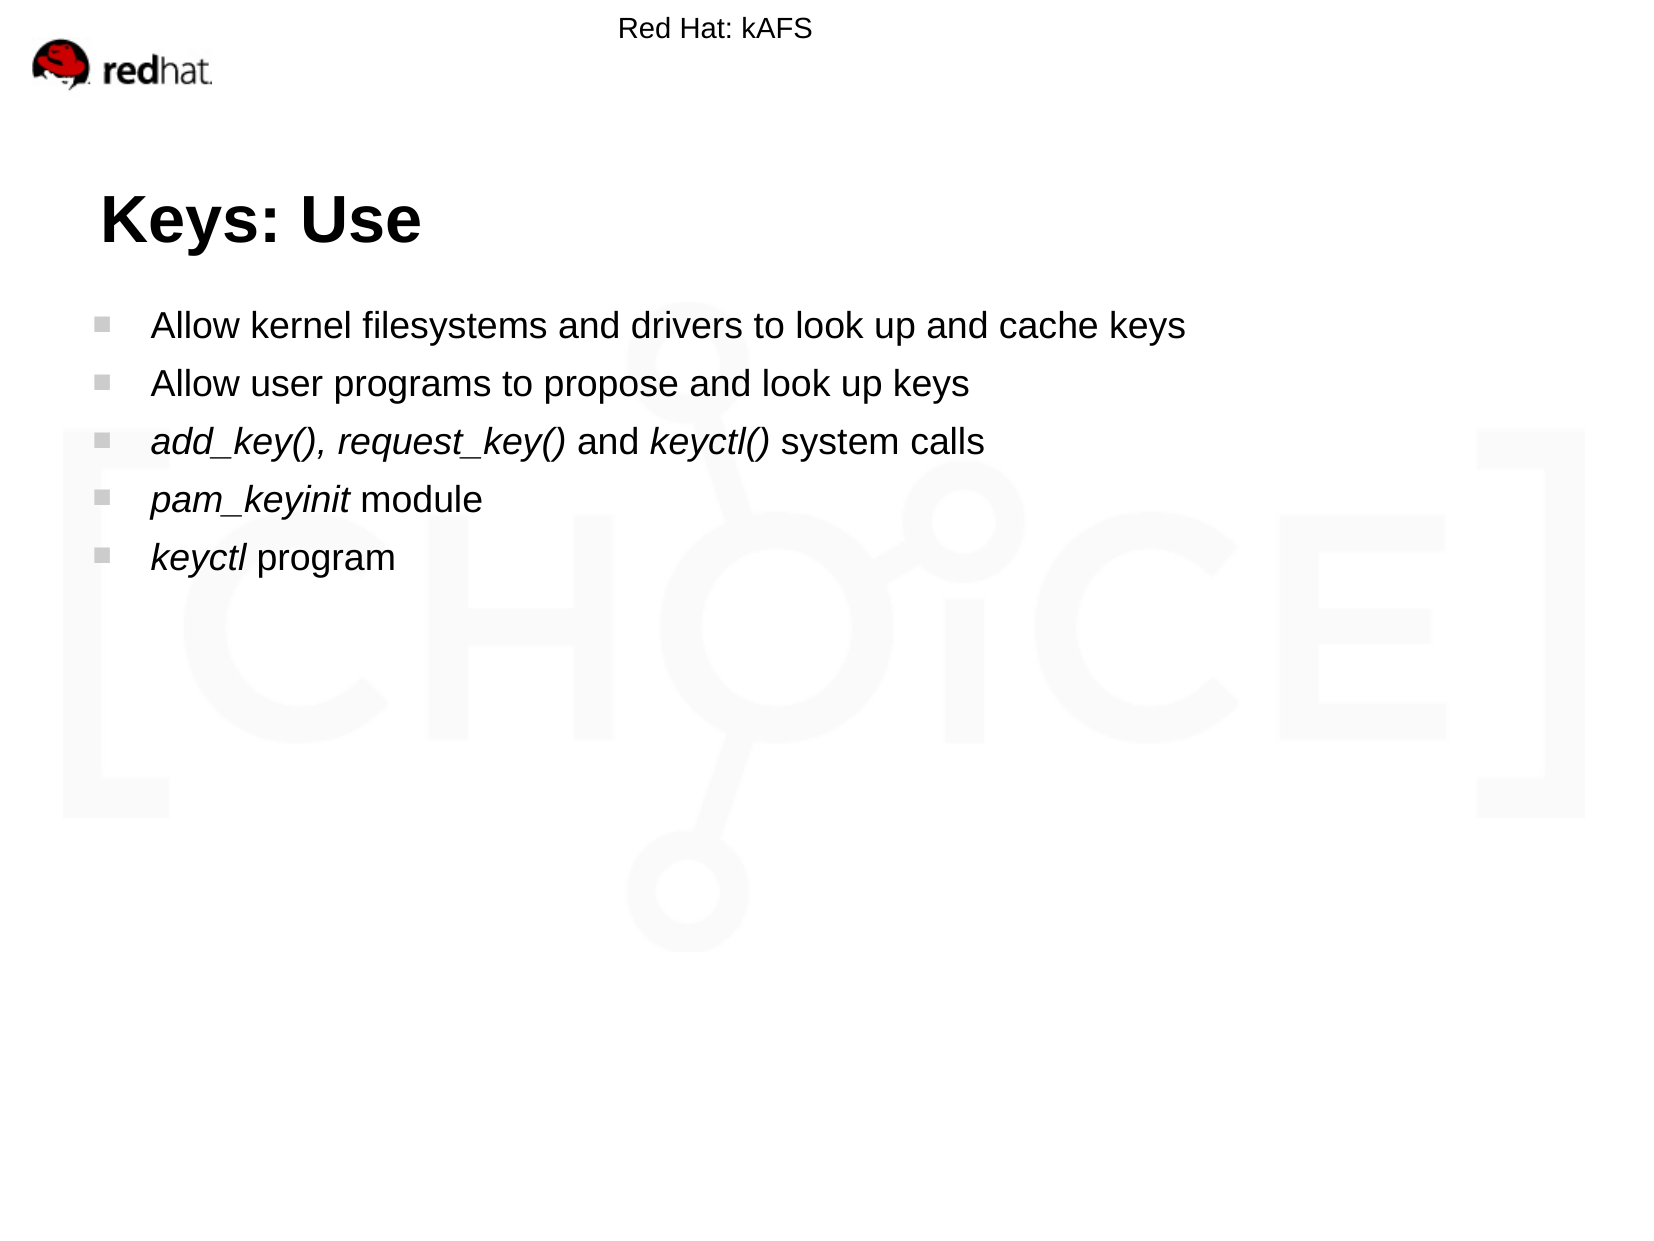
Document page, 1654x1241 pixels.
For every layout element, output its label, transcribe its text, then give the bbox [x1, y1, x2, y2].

picture [63, 302, 1585, 952]
title Keys: Use [100, 164, 1506, 275]
picture [31, 37, 212, 98]
list Allow kernel filesystems and drivers to look up and cache keys Allow user programs to propose and look up keys add_key(), request_key() and keyctl() system calls pam_keyinit module keyctl program [94, 304, 1500, 1174]
